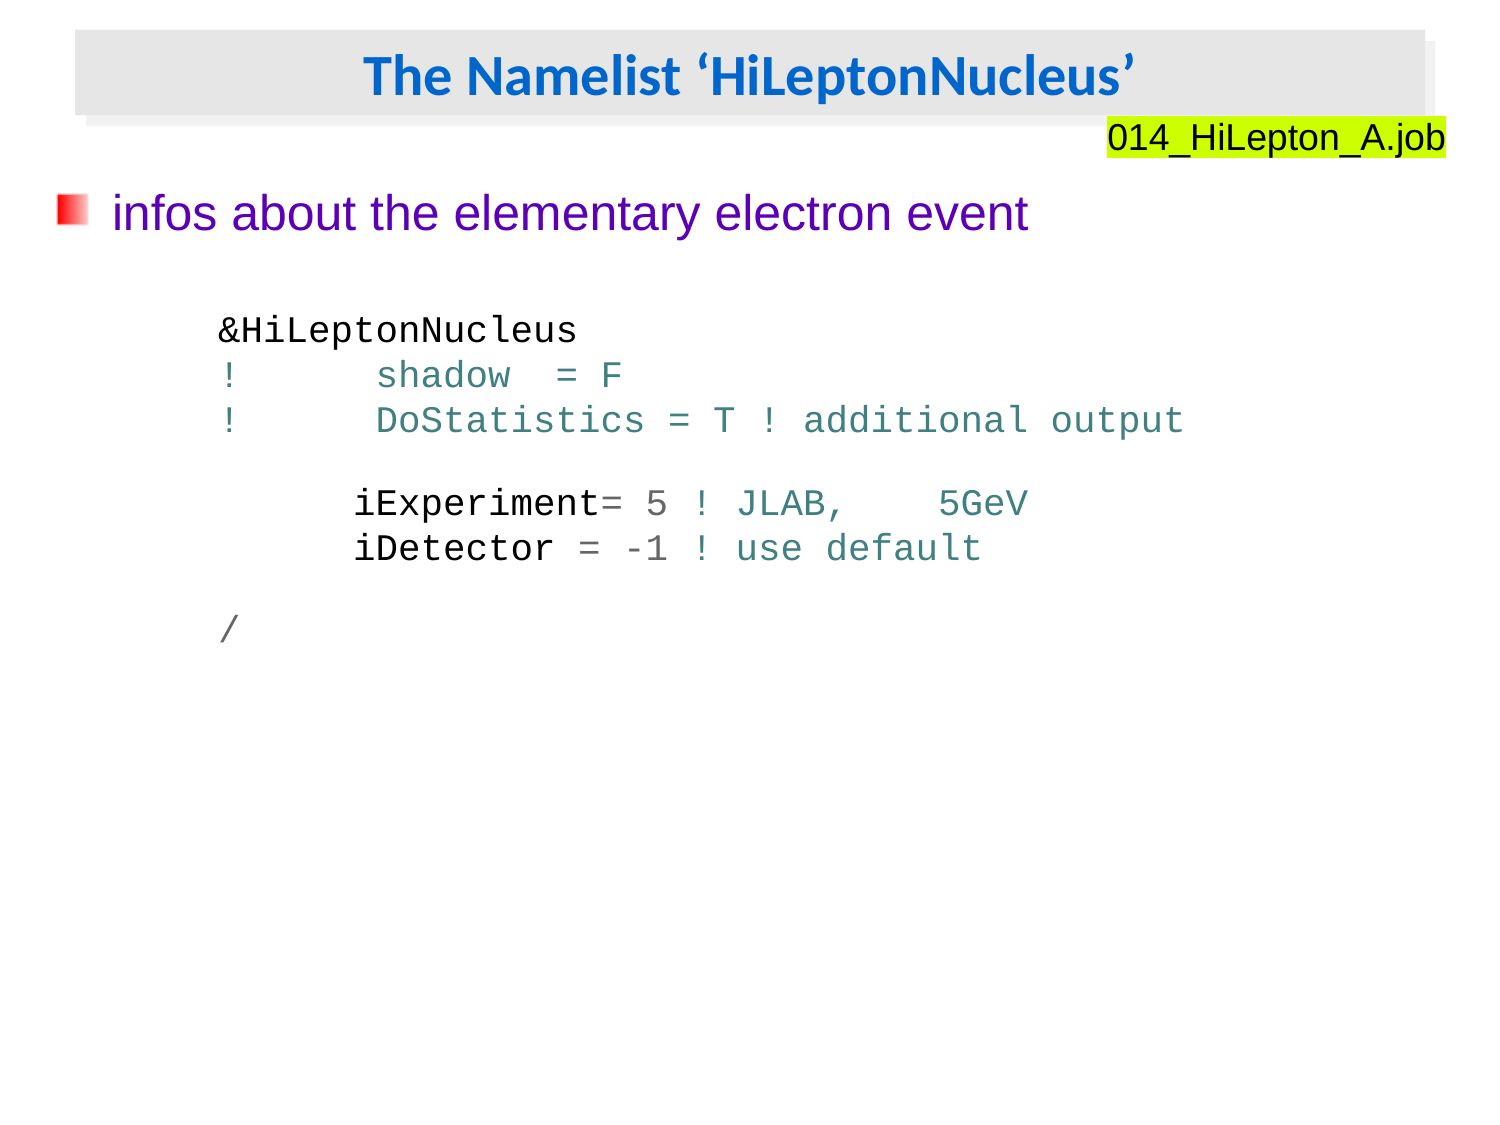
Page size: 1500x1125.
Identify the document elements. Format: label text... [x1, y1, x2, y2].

text_box 014_HiLepton_A.job [1092, 105, 1500, 166]
title The Namelist ‘HiLeptonNucleus’ [75, 29, 1426, 116]
text_box &HiLeptonNucleus ! shadow = F ! DoStatistics = T ! additional output iExperiment= 5 ! JLAB, 5GeV iDetector = -1 ! use default / [203, 297, 1294, 827]
list infos about the elementary electron event [41, 172, 1459, 1028]
